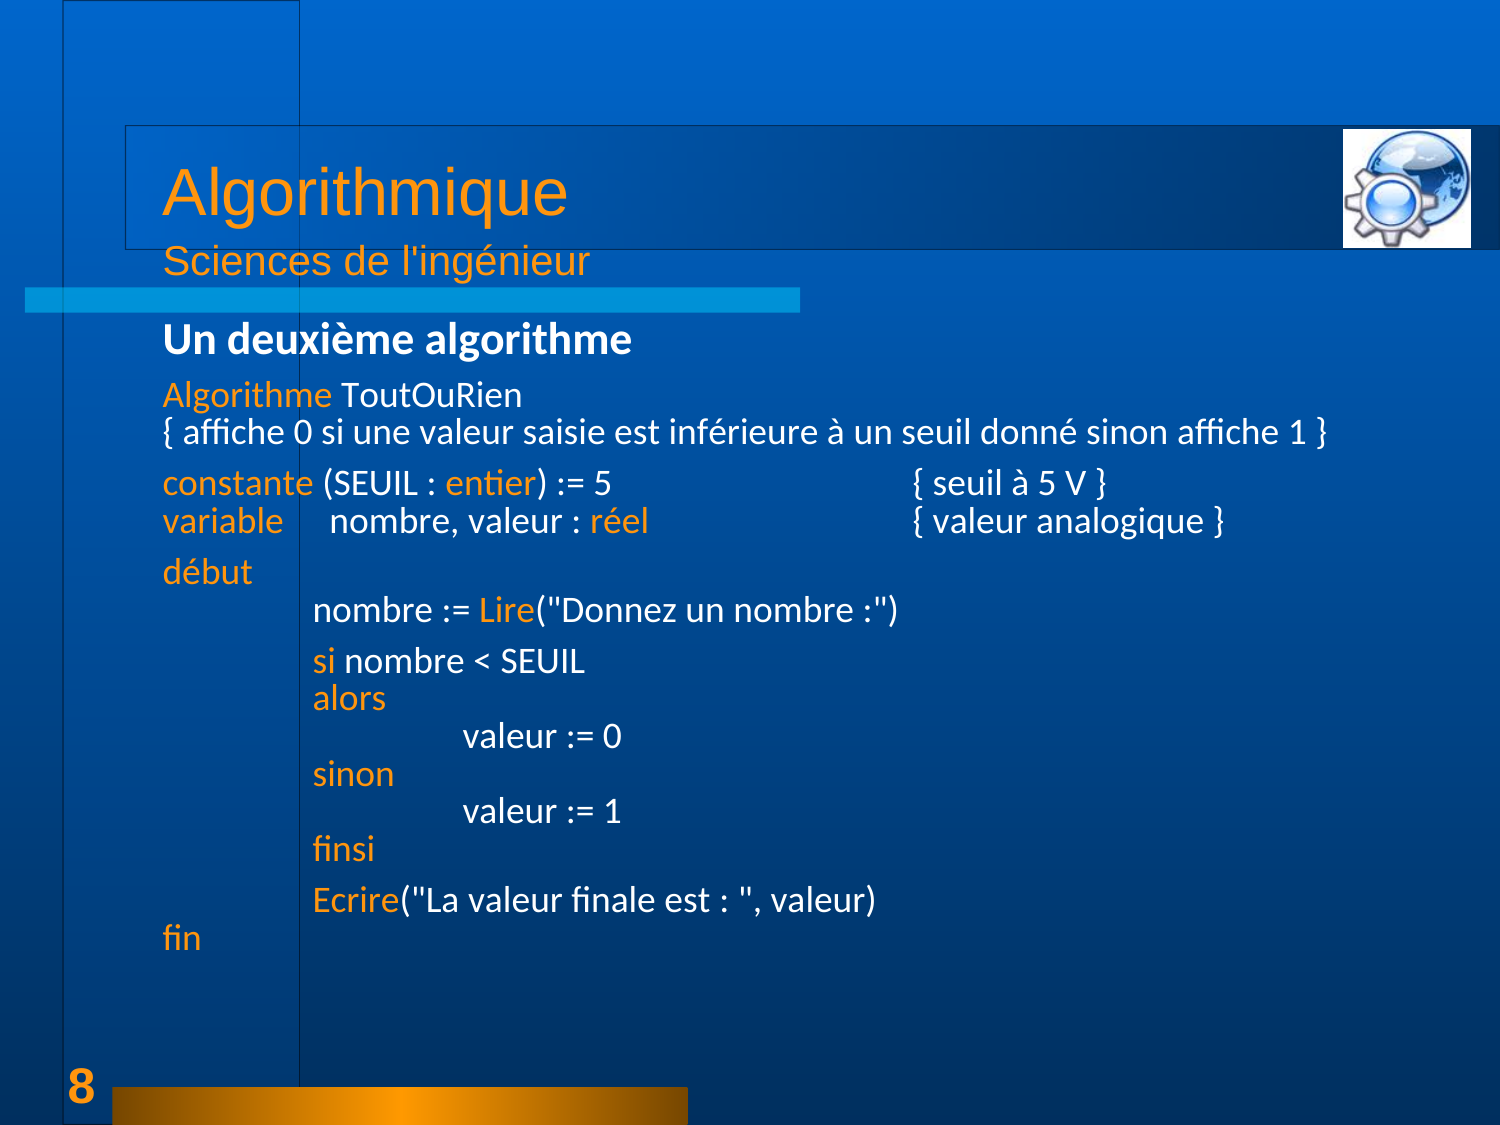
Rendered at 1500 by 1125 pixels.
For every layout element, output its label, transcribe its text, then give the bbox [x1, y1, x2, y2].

picture [1343, 129, 1471, 248]
text_box Un deuxième algorithme Algorithme ToutOuRien { affiche 0 si une valeur saisie est inférieure à un seuil donné sinon affiche 1 } constante (SEUIL : entier) := 5 { seuil à 5 V } variable nombre, valeur : réel { valeur analogique } début nombre := Lire("Donnez un nombre :") si nombre < SEUIL alors valeur := 0 sinon valeur := 1 finsi Ecrire("La valeur finale est : ", valeur) fin [147, 312, 1418, 1100]
